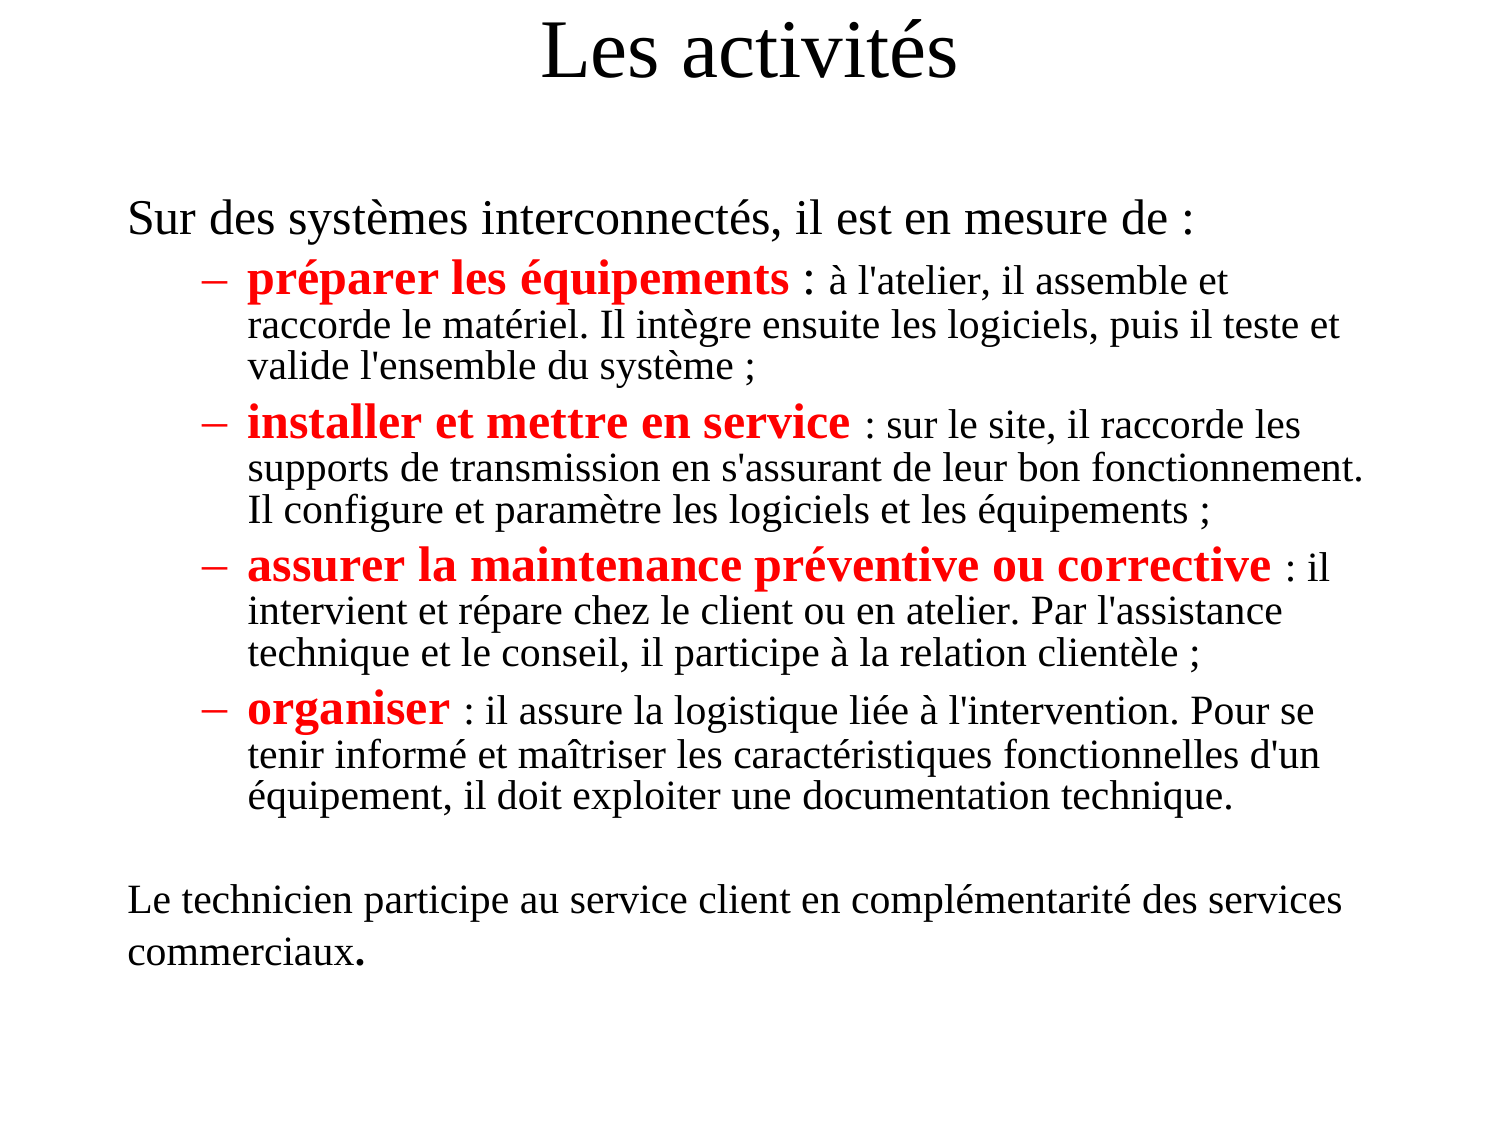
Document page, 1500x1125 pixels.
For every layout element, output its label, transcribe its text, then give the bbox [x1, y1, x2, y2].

list Sur des systèmes interconnectés, il est en mesure de : préparer les équipements : à l'atelier, il assemble et raccorde le matériel. Il intègre ensuite les logiciels, puis il teste et valide l'ensemble du système ; installer et mettre en service : sur le site, il raccorde les supports de transmission en s'assurant de leur bon fonctionnement. Il configure et paramètre les logiciels et les équipements ; assurer la maintenance préventive ou corrective : il intervient et répare chez le client ou en atelier. Par l'assistance technique et le conseil, il participe à la relation clientèle ; organiser : il assure la logistique liée à l'intervention. Pour se tenir informé et maîtriser les caractéristiques fonctionnelles d'un équipement, il doit exploiter une documentation technique. Le technicien participe au service client en complémentarité des services commerciaux. [112, 187, 1388, 1041]
title Les activités [112, 0, 1388, 108]
